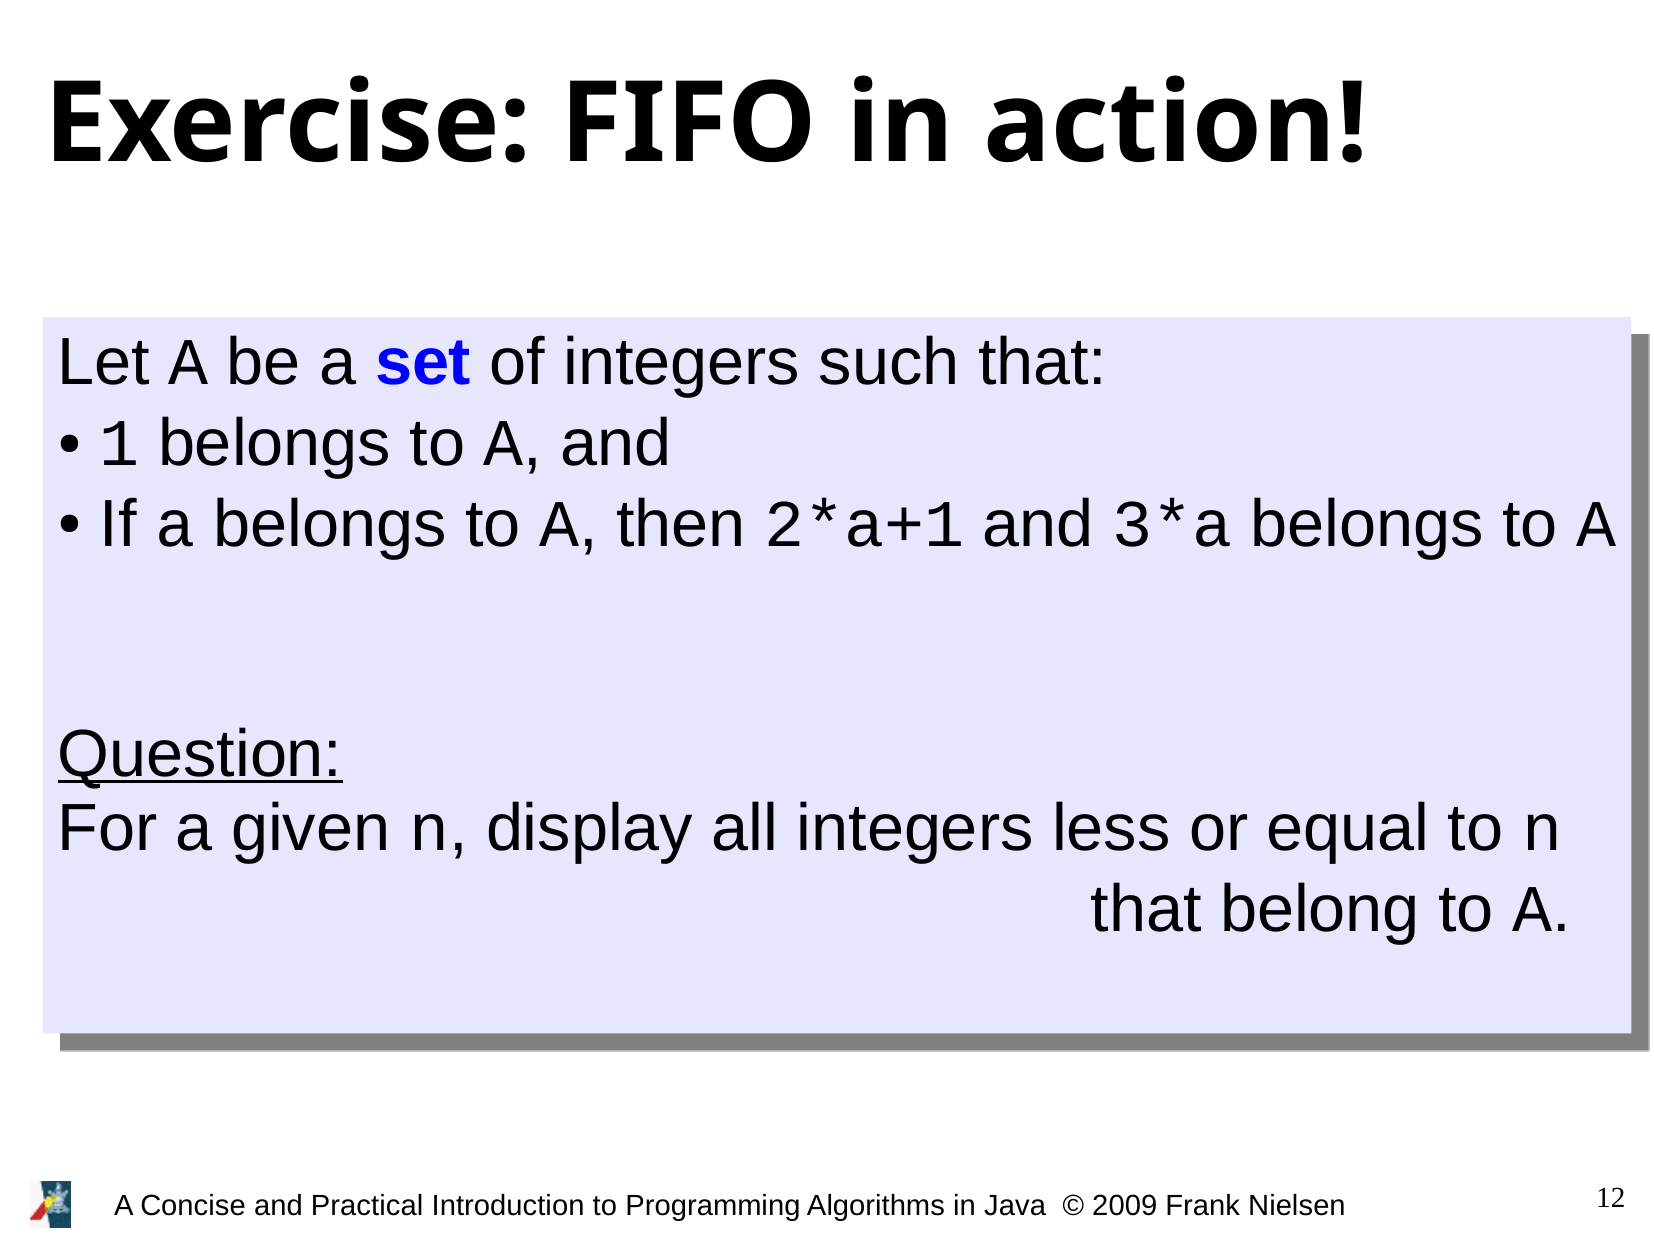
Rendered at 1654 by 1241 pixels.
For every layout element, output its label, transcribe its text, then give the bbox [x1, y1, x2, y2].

text_box Exercise: FIFO in action! [29, 33, 1572, 207]
text_box Let A be a set of integers such that: 1 belongs to A, and If a belongs to A, then 2*a+1 and 3*a belongs to A Question: For a given n, display all integers less or equal to n that belong to A. [42, 317, 1625, 1034]
picture [29, 1181, 71, 1228]
